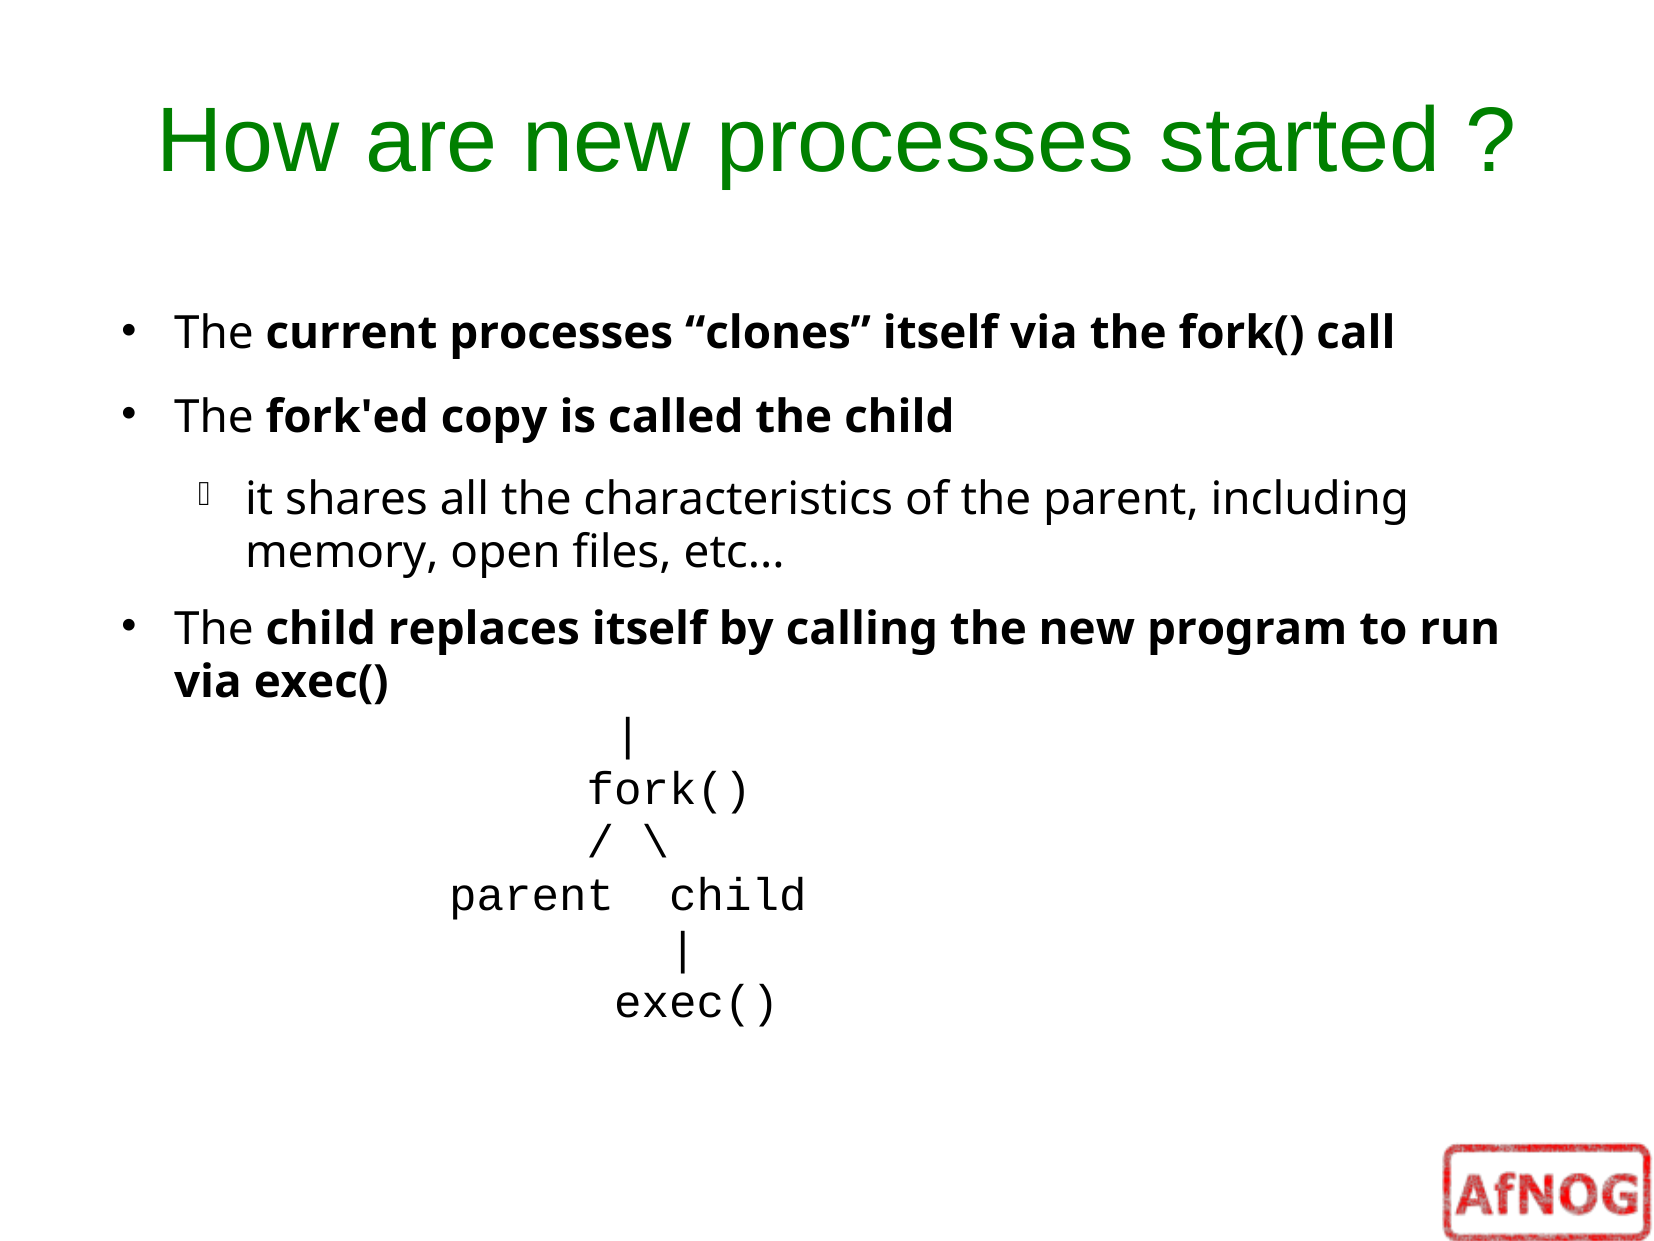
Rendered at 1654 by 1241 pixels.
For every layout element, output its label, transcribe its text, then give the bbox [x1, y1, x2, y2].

list The current processes “clones” itself via the fork() call The fork'ed copy is called the child it shares all the characteristics of the parent, including memory, open files, etc... The child replaces itself by calling the new program to run via exec() | fork() / \ parent child | exec()‏ [104, 305, 1544, 1241]
title How are new processes started ? [131, 0, 1544, 266]
picture [1544, 1141, 1654, 1241]
